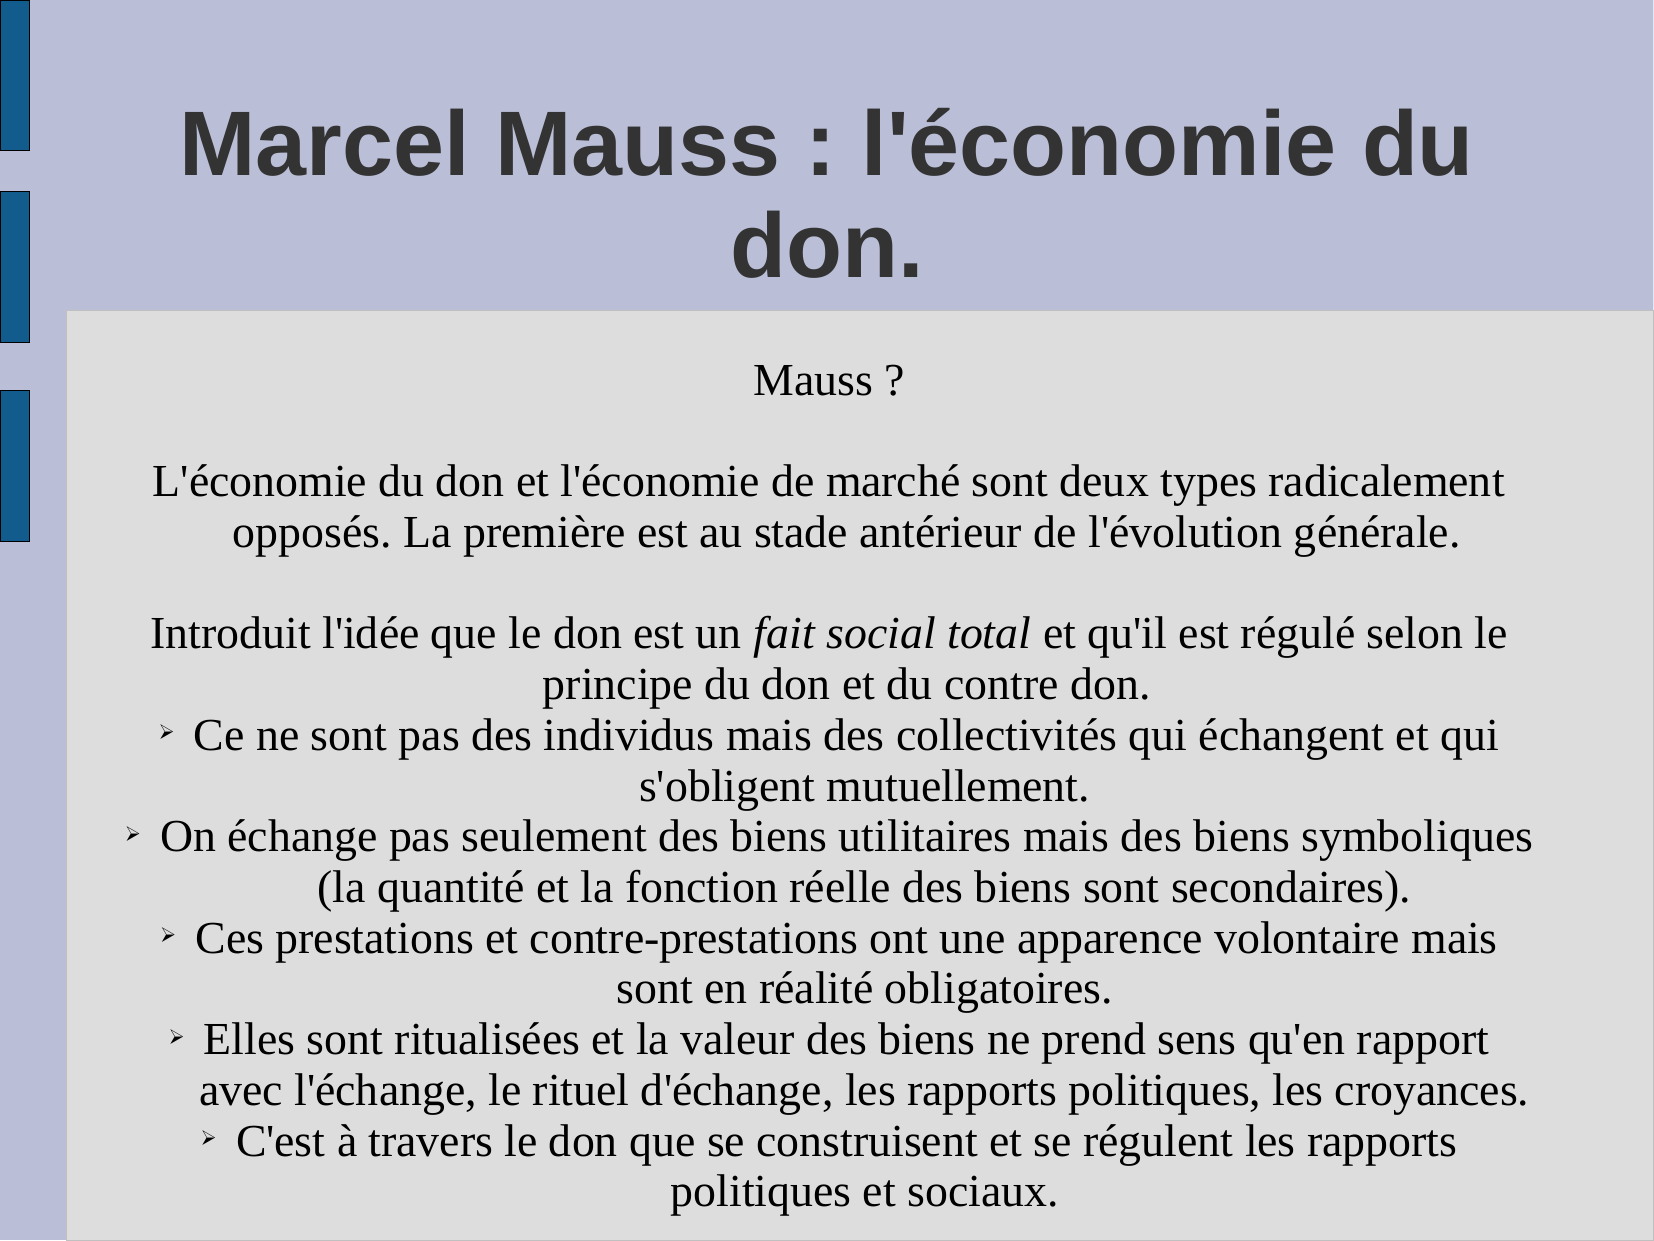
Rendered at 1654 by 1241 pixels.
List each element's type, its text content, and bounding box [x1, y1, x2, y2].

title Marcel Mauss : l'économie du don. [121, 92, 1534, 298]
subtitle Mauss ? L'économie du don et l'économie de marché sont deux types radicalement opposés. La première est au stade antérieur de l'évolution générale. Introduit l'idée que le don est un fait social total et qu'il est régulé selon le principe du don et du contre don. Ce ne sont pas des individus mais des collectivités qui échangent et qui s'obligent mutuellement. On échange pas seulement des biens utilitaires mais des biens symboliques (la quantité et la fonction réelle des biens sont secondaires). Ces prestations et contre-prestations ont une apparence volontaire mais sont en réalité obligatoires. Elles sont ritualisées et la valeur des biens ne prend sens qu'en rapport avec l'échange, le rituel d'échange, les rapports politiques, les croyances. C'est à travers le don que se construisent et se régulent les rapports politiques et sociaux. [123, 354, 1536, 1217]
